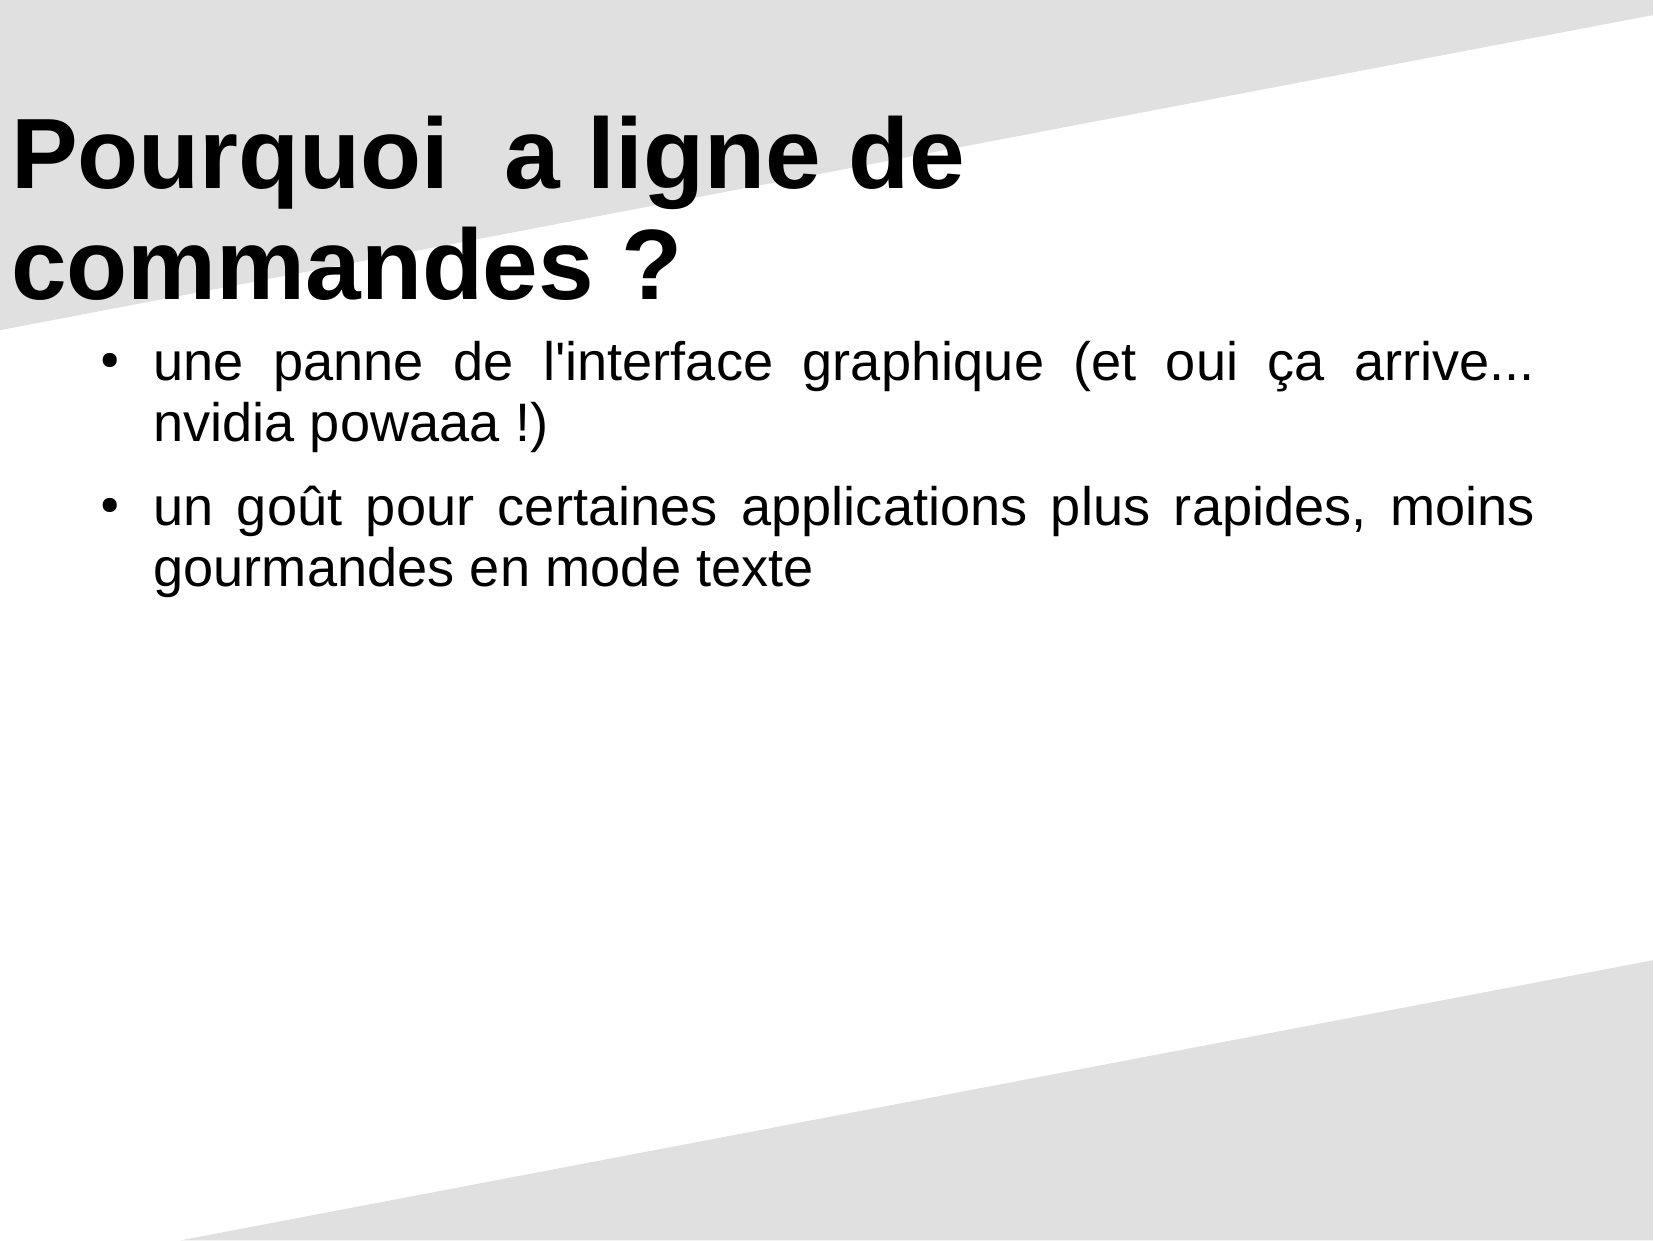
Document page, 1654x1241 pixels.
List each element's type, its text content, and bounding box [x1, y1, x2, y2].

list une panne de l'interface graphique (et oui ça arrive... nvidia powaaa !) un goût pour certaines applications plus rapides, moins gourmandes en mode texte [82, 331, 1538, 1052]
title Pourquoi a ligne de commandes ? [11, 97, 1499, 322]
